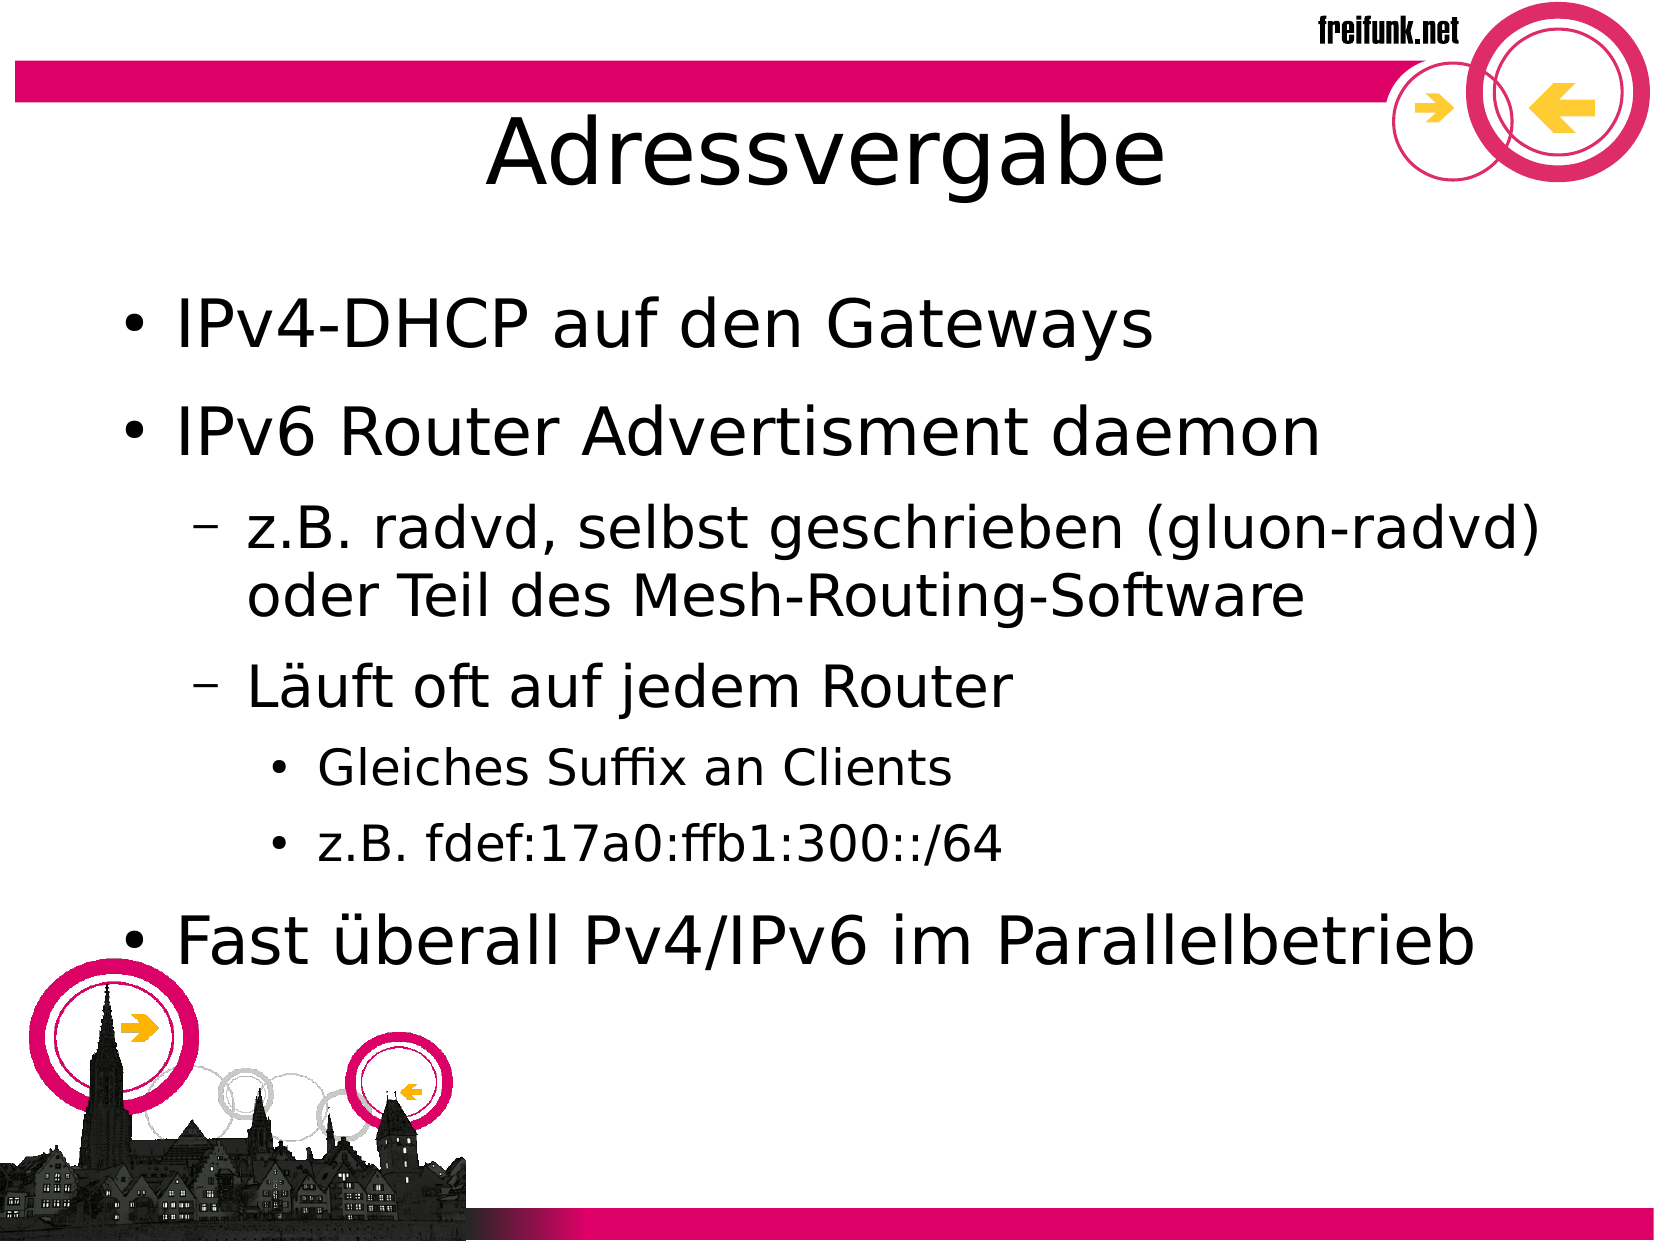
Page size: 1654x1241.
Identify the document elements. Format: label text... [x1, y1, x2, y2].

title Adressvergabe [82, 49, 1571, 257]
list IPv4-DHCP auf den Gateways IPv6 Router Advertisment daemon z.B. radvd, selbst geschrieben (gluon-radvd) oder Teil des Mesh-Routing-Software Läuft oft auf jedem Router Gleiches Suffix an Clients z.B. fdef:17a0:ffb1:300::/64 Fast überall Pv4/IPv6 im Parallelbetrieb [105, 285, 1594, 1006]
